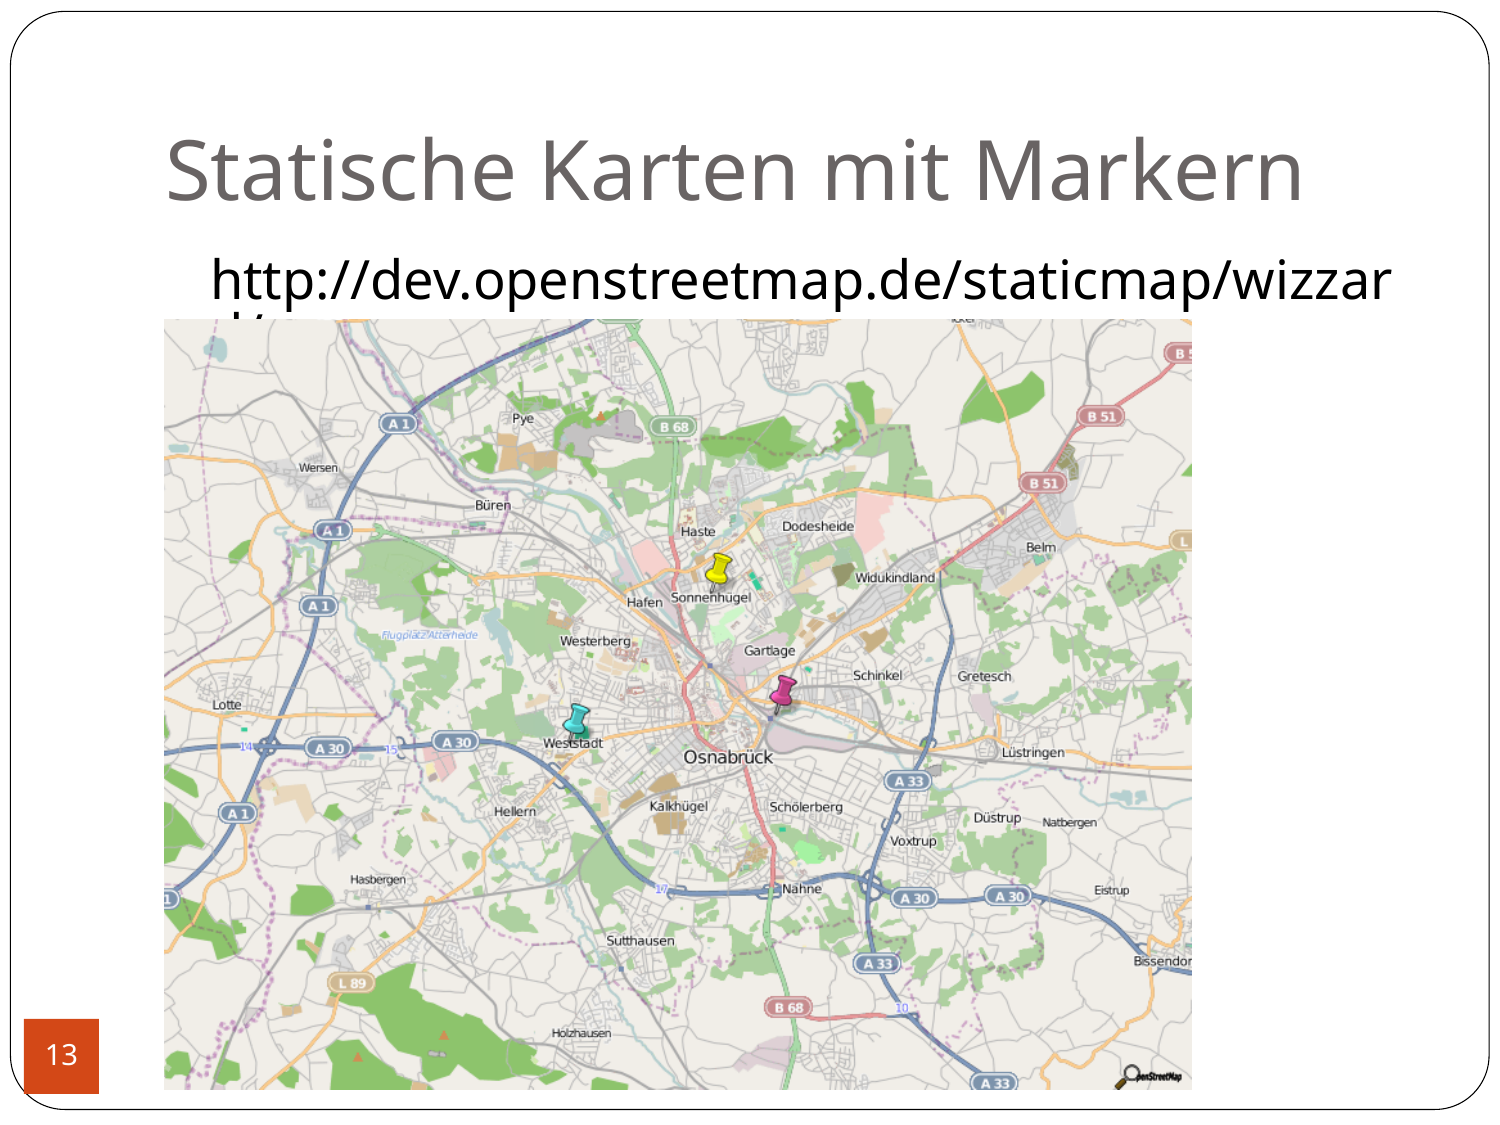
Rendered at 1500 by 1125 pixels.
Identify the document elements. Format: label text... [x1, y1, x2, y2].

list http://dev.openstreetmap.de/staticmap/wizzard/ [150, 237, 1426, 988]
title Statische Karten mit Markern [150, 45, 1426, 233]
picture [164, 319, 1192, 1090]
text_box 13 [23, 1018, 99, 1094]
